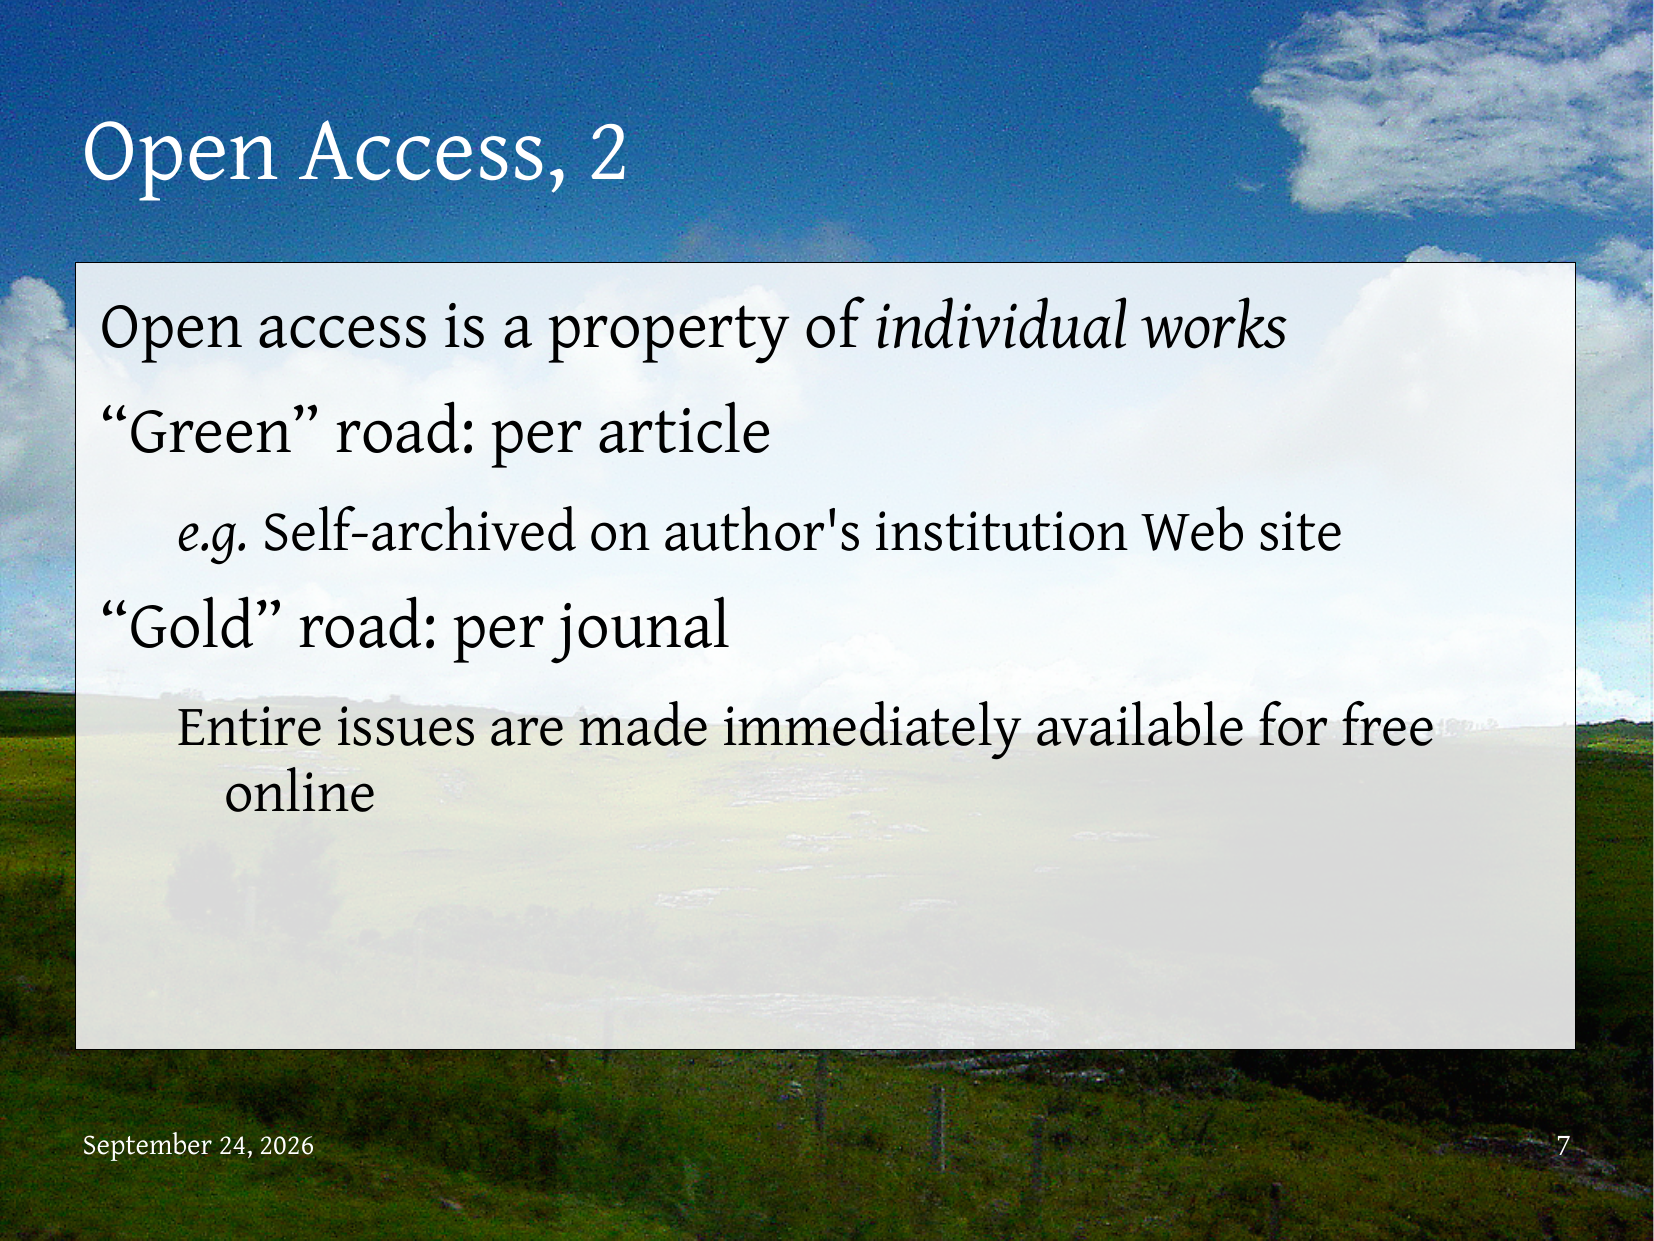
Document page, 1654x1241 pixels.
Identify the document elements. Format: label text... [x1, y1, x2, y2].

picture [0, 0, 1654, 1241]
title Open Access, 2 [82, 56, 1571, 250]
list Open access is a property of individual works “Green” road: per article e.g. Self-archived on author's institution Web site “Gold” road: per jounal Entire issues are made immediately available for free online [82, 290, 1571, 1094]
